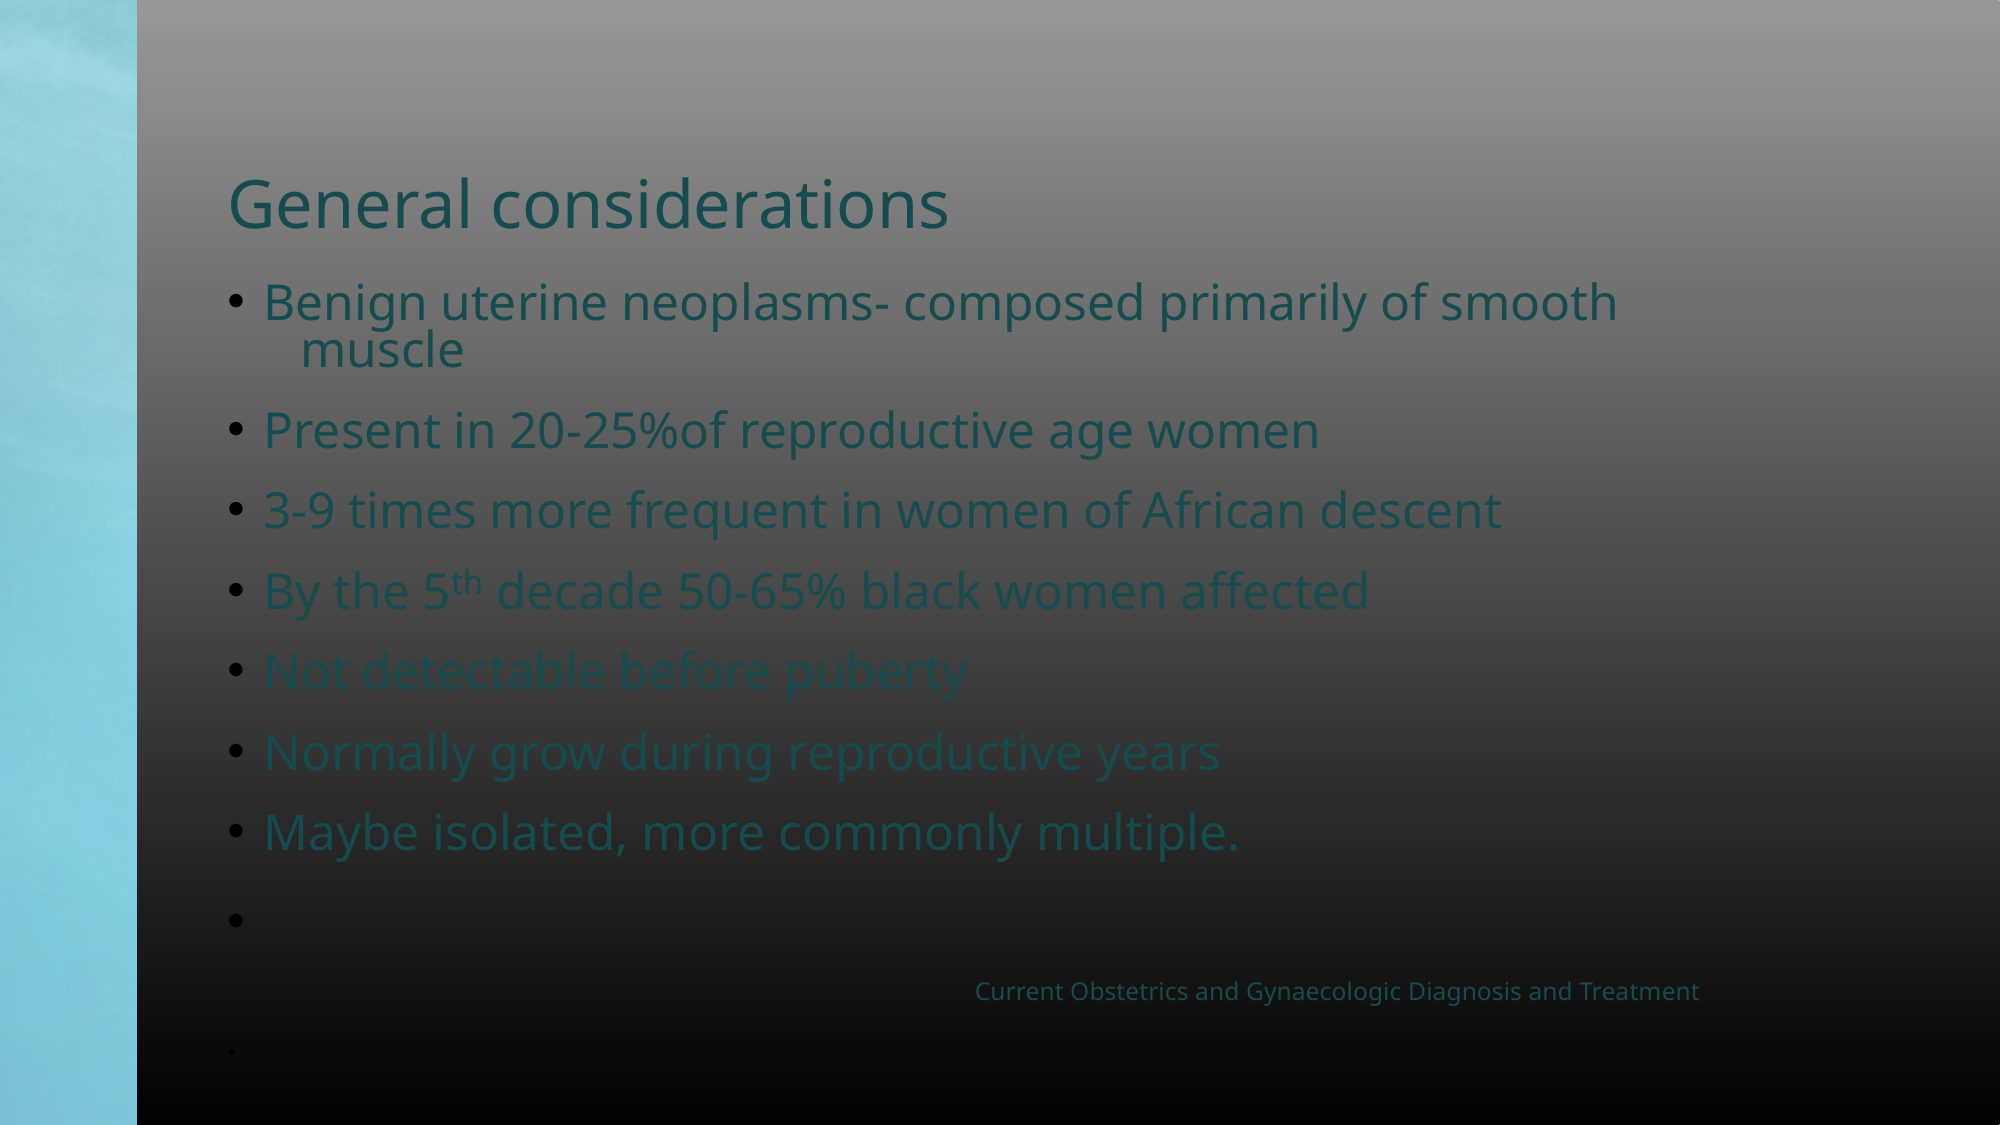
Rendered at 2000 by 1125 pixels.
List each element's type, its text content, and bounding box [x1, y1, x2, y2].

title General considerations [212, 62, 1788, 250]
list Benign uterine neoplasms- composed primarily of smooth muscle Present in 20-25%of reproductive age women 3-9 times more frequent in women of African descent By the 5th decade 50-65% black women affected Not detectable before puberty Normally grow during reproductive years Maybe isolated, more commonly multiple. Current Obstetrics and Gynaecologic Diagnosis and Treatment [212, 275, 1788, 1013]
